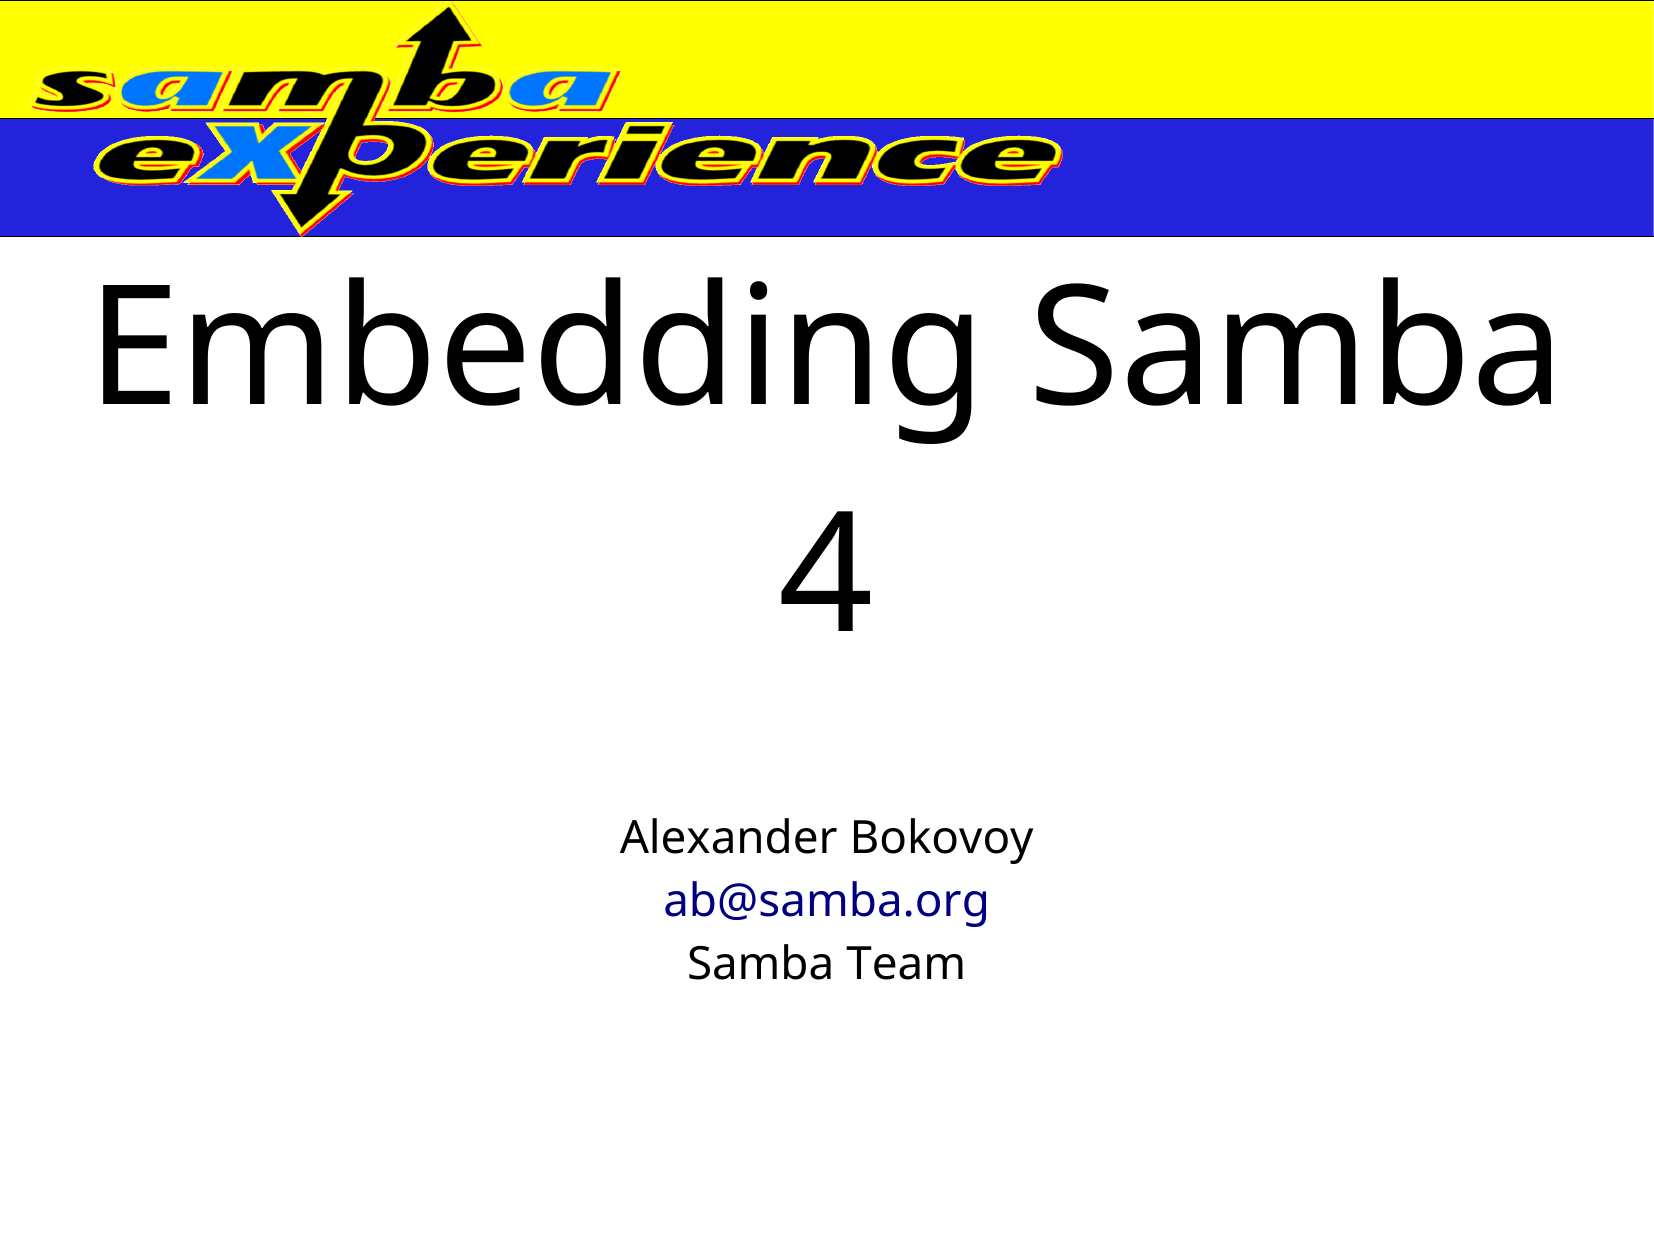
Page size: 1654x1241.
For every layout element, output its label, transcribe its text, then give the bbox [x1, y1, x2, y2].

picture [29, 1, 1063, 218]
text_box Embedding Samba 4 Alexander Bokovoy ab@samba.org Samba Team [29, 218, 1625, 1065]
